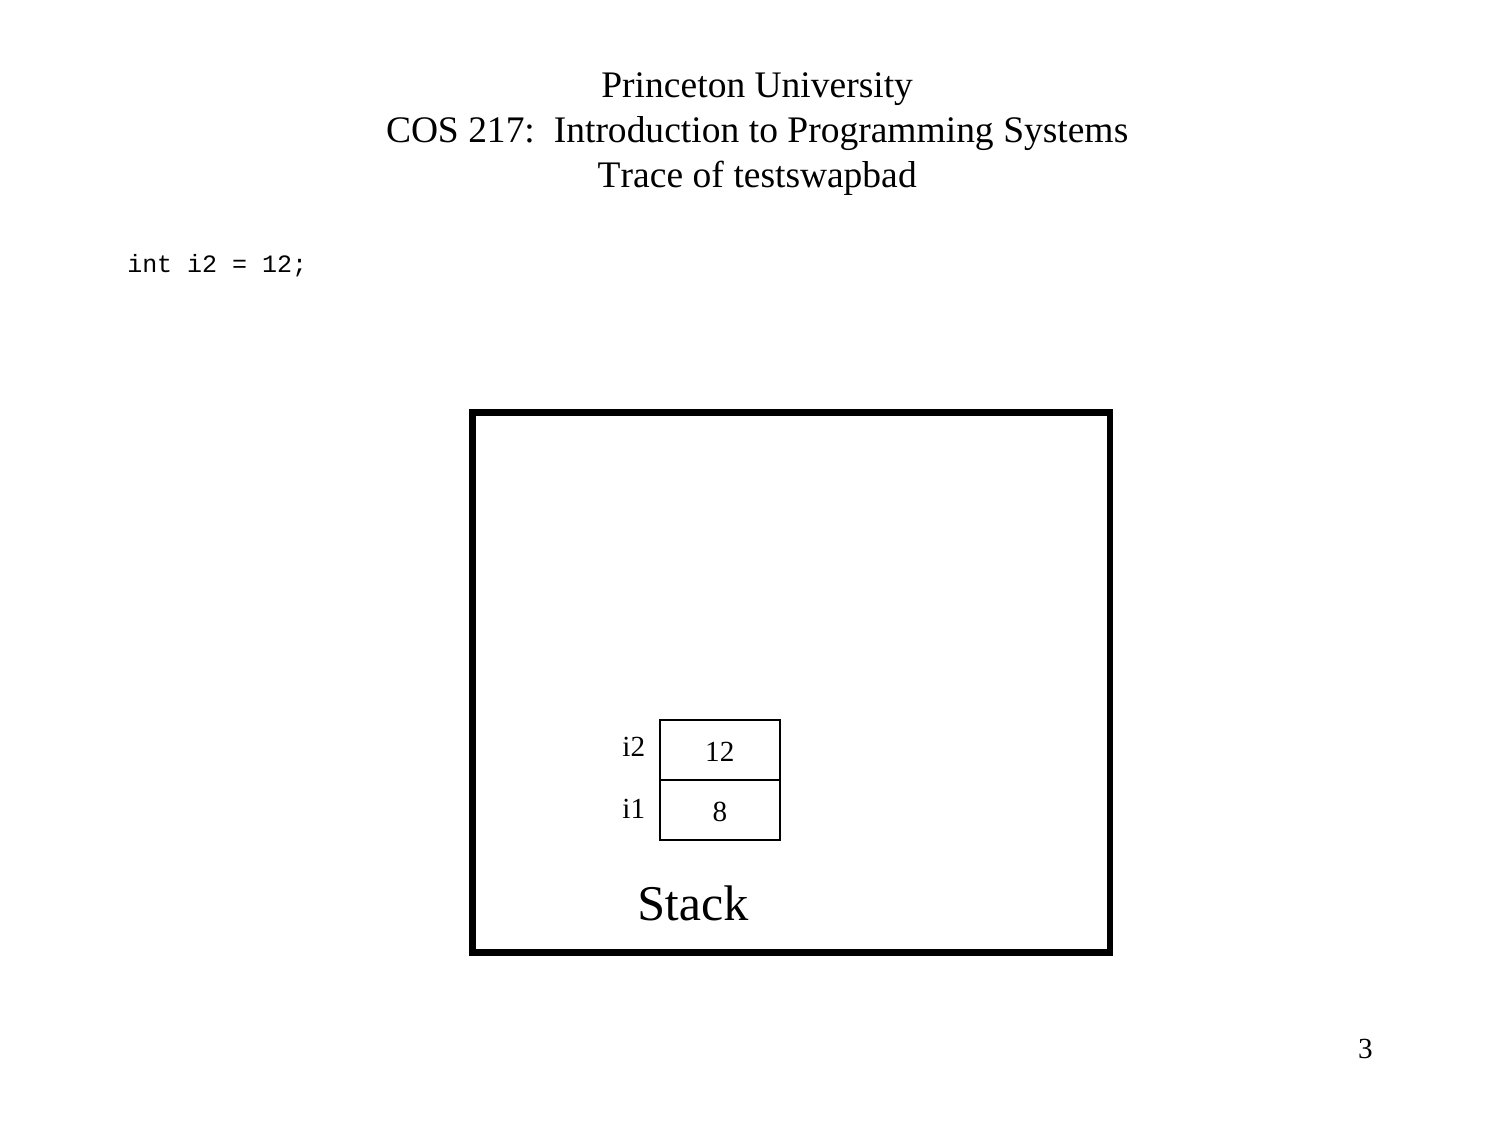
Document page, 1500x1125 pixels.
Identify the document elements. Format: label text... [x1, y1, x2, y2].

text_box 8 [660, 781, 781, 841]
text_box Stack [622, 862, 802, 938]
text_box i1 [492, 782, 660, 833]
text_box int i2 = 12; [112, 239, 728, 286]
text_box i2 [492, 719, 661, 771]
text_box 12 [660, 720, 781, 781]
text_box Princeton University COS 217: Introduction to Programming Systems Trace of testswapbad [202, 52, 1313, 203]
